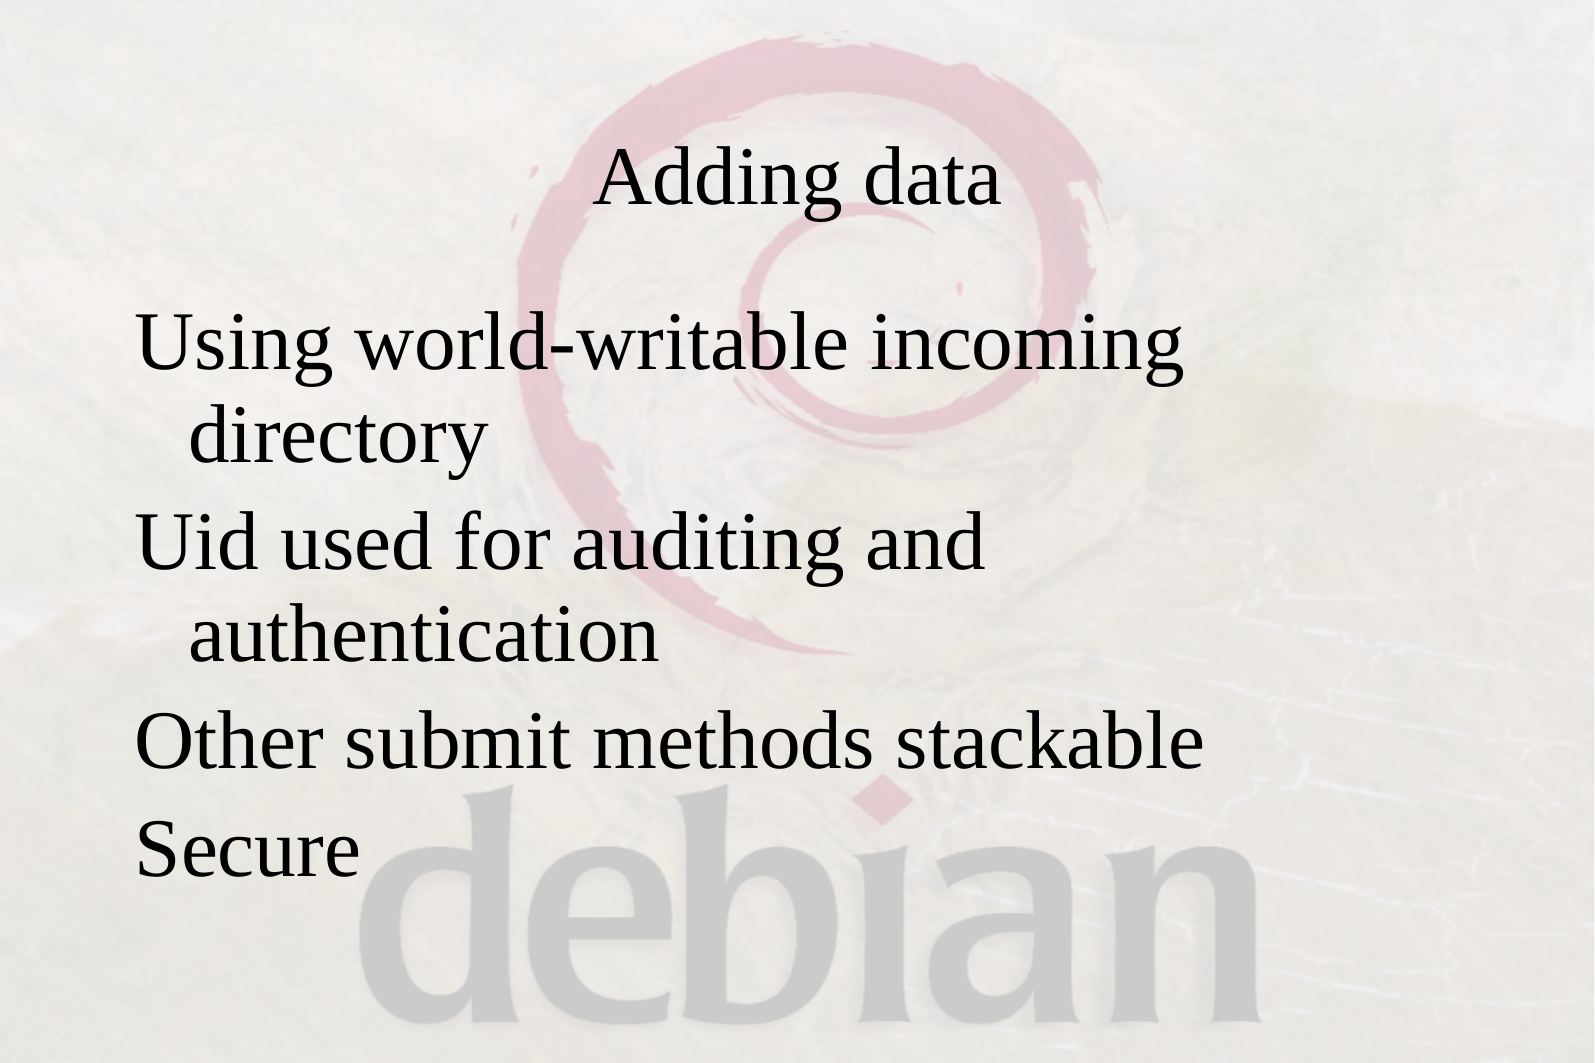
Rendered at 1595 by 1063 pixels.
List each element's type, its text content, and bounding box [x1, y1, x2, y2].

title Adding data [117, 88, 1479, 266]
picture [0, 0, 1595, 1063]
list Using world-writable incoming directory Uid used for auditing and authentication Other submit methods stackable Secure [117, 295, 1479, 1020]
